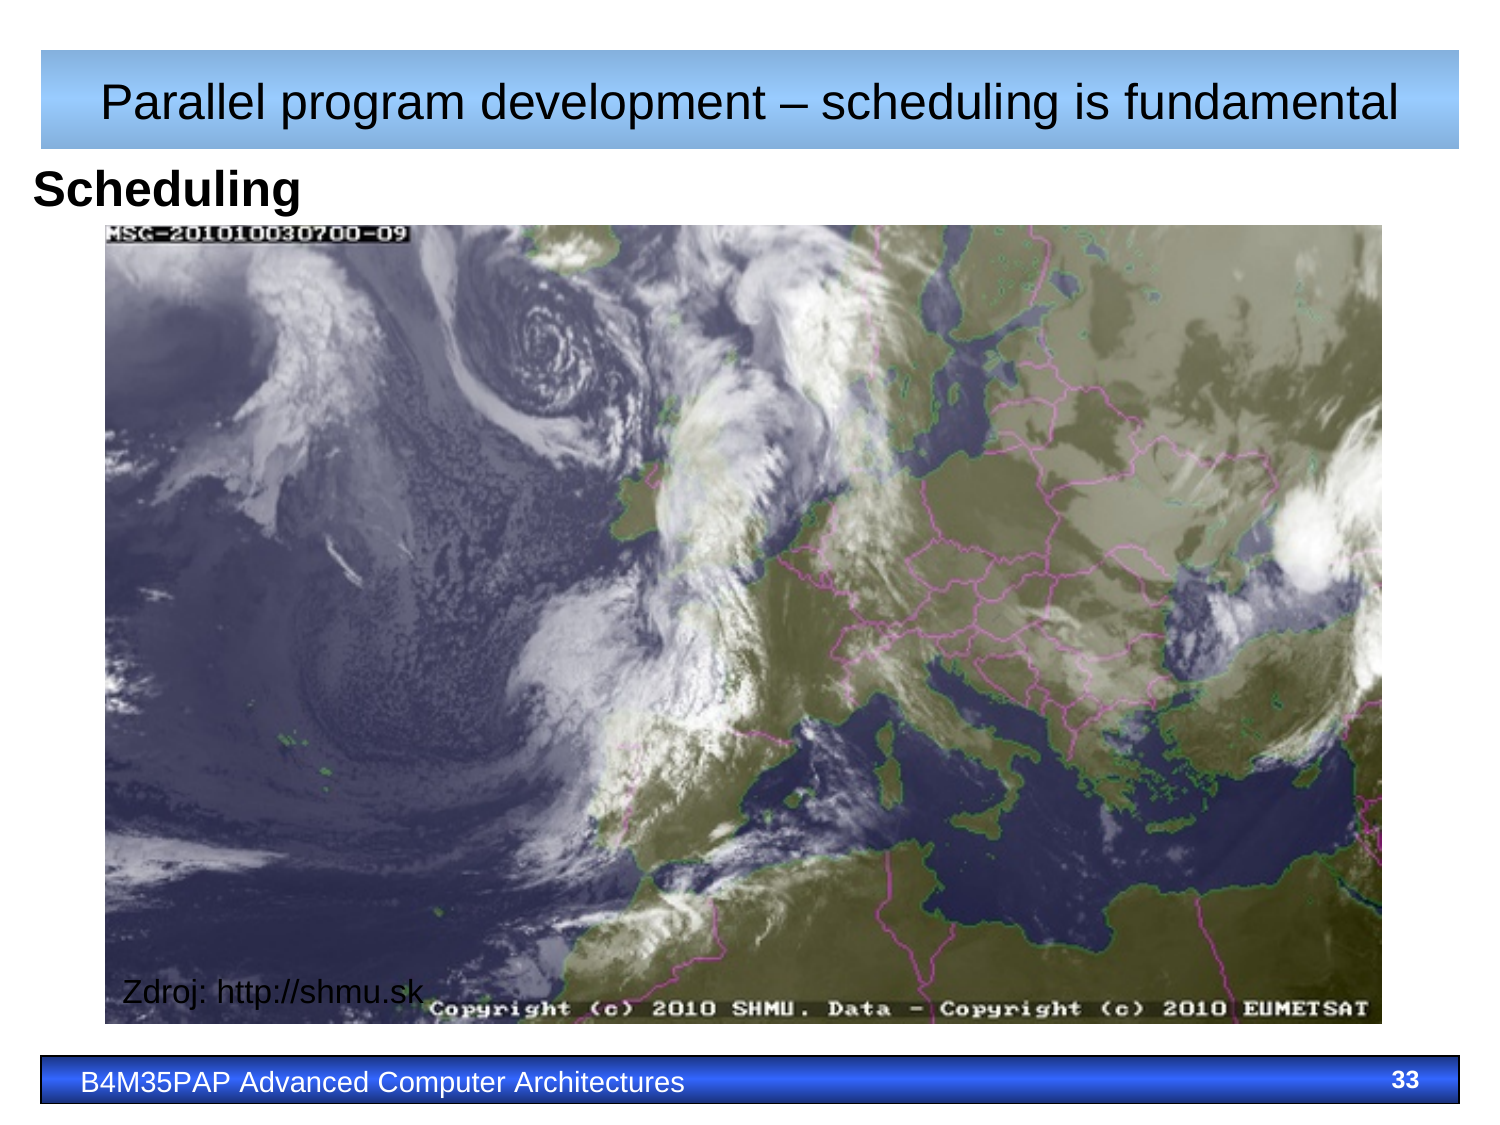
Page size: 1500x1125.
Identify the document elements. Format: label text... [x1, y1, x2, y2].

picture [105, 225, 1382, 1024]
title Parallel program development – scheduling is fundamental [41, 50, 1459, 148]
list Scheduling [17, 148, 1477, 1000]
text_box Zdroj: http://shmu.sk [107, 962, 440, 1018]
